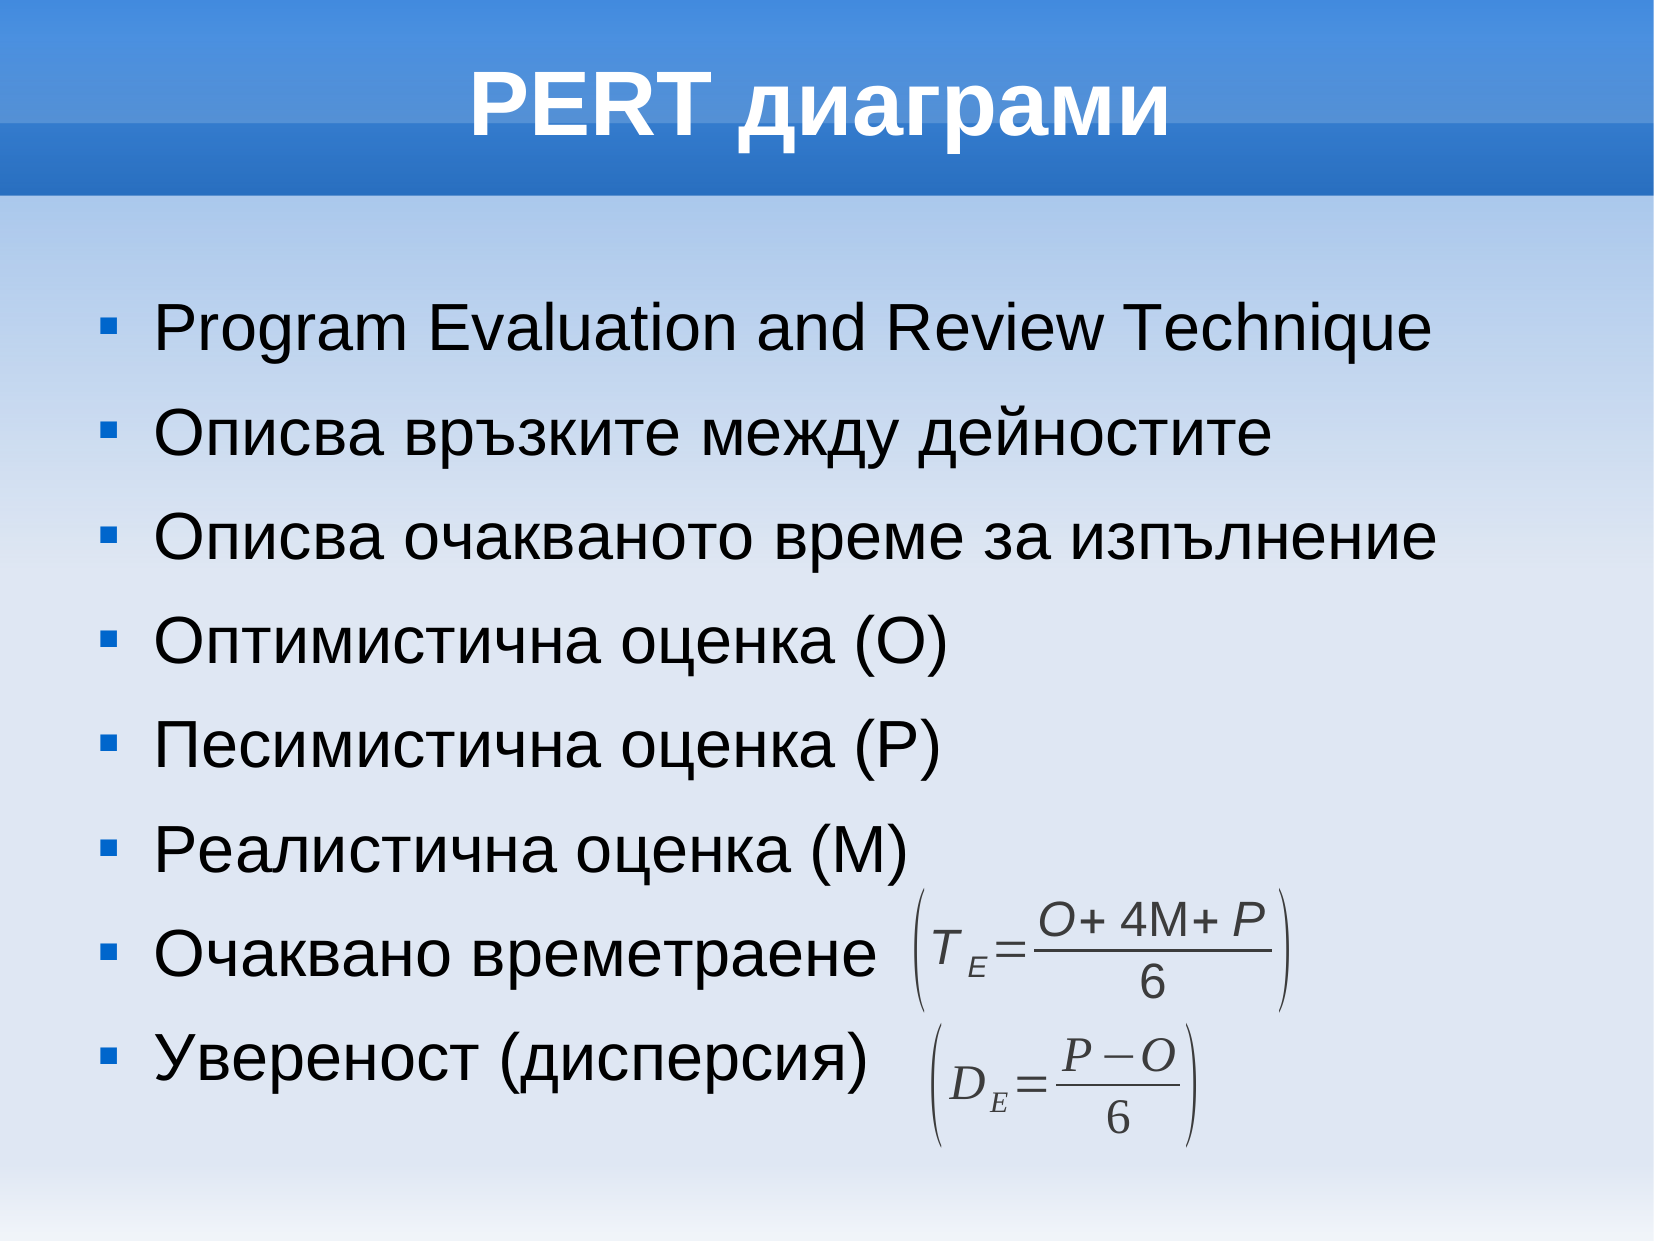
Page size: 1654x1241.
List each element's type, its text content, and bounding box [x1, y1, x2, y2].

list Program Evaluation and Review Technique Описва връзките между дейностите Описва очакваното време за изпълнение Оптимистична оценка (O) Песимистична оценка (P) Реалистична оценка (M) Очаквано времетраене Увереност (дисперсия) [82, 290, 1571, 1200]
title PERT диаграми [76, 7, 1565, 200]
chart [904, 885, 1300, 1016]
picture [0, 0, 1654, 1241]
chart [915, 1021, 1215, 1152]
